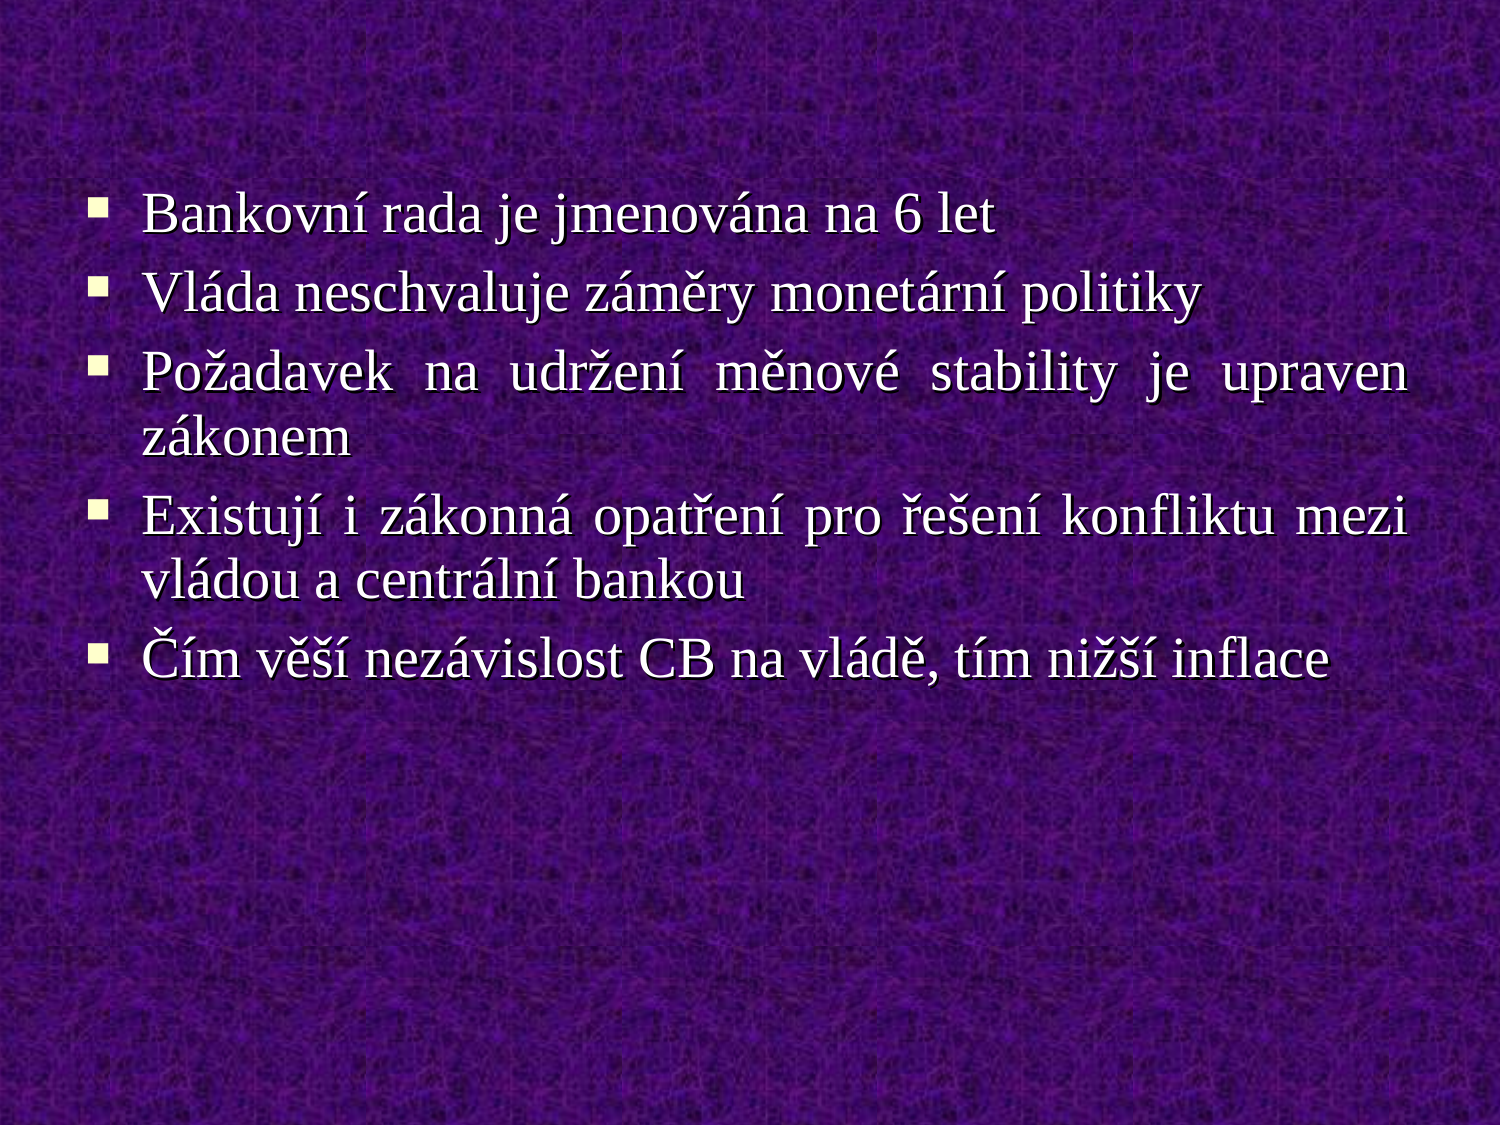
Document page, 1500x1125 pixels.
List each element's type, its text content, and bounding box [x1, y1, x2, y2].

picture [0, 0, 1500, 1125]
list Bankovní rada je jmenována na 6 let Vláda neschvaluje záměry monetární politiky Požadavek na udržení měnové stability je upraven zákonem Existují i zákonná opatření pro řešení konfliktu mezi vládou a centrální bankou Čím věší nezávislost CB na vládě, tím nižší inflace [70, 93, 1425, 1125]
